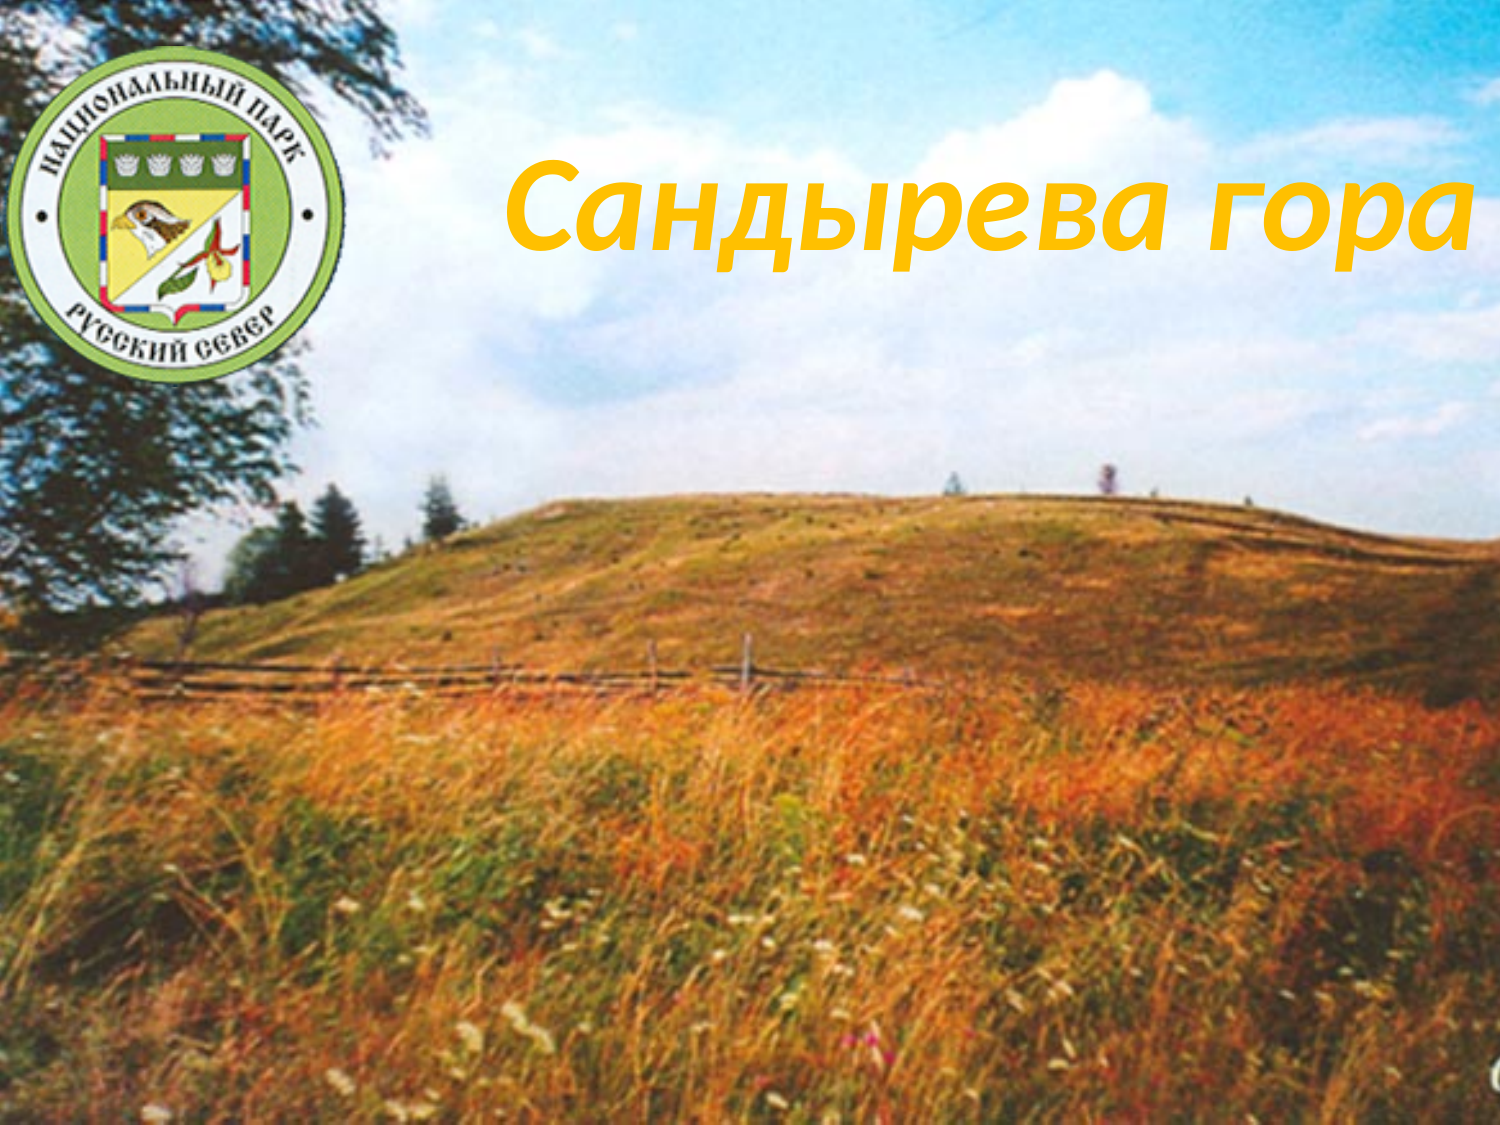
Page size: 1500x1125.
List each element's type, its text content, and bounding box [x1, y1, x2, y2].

text_box Сандырева гора [488, 105, 1495, 286]
picture [0, 0, 1500, 1125]
